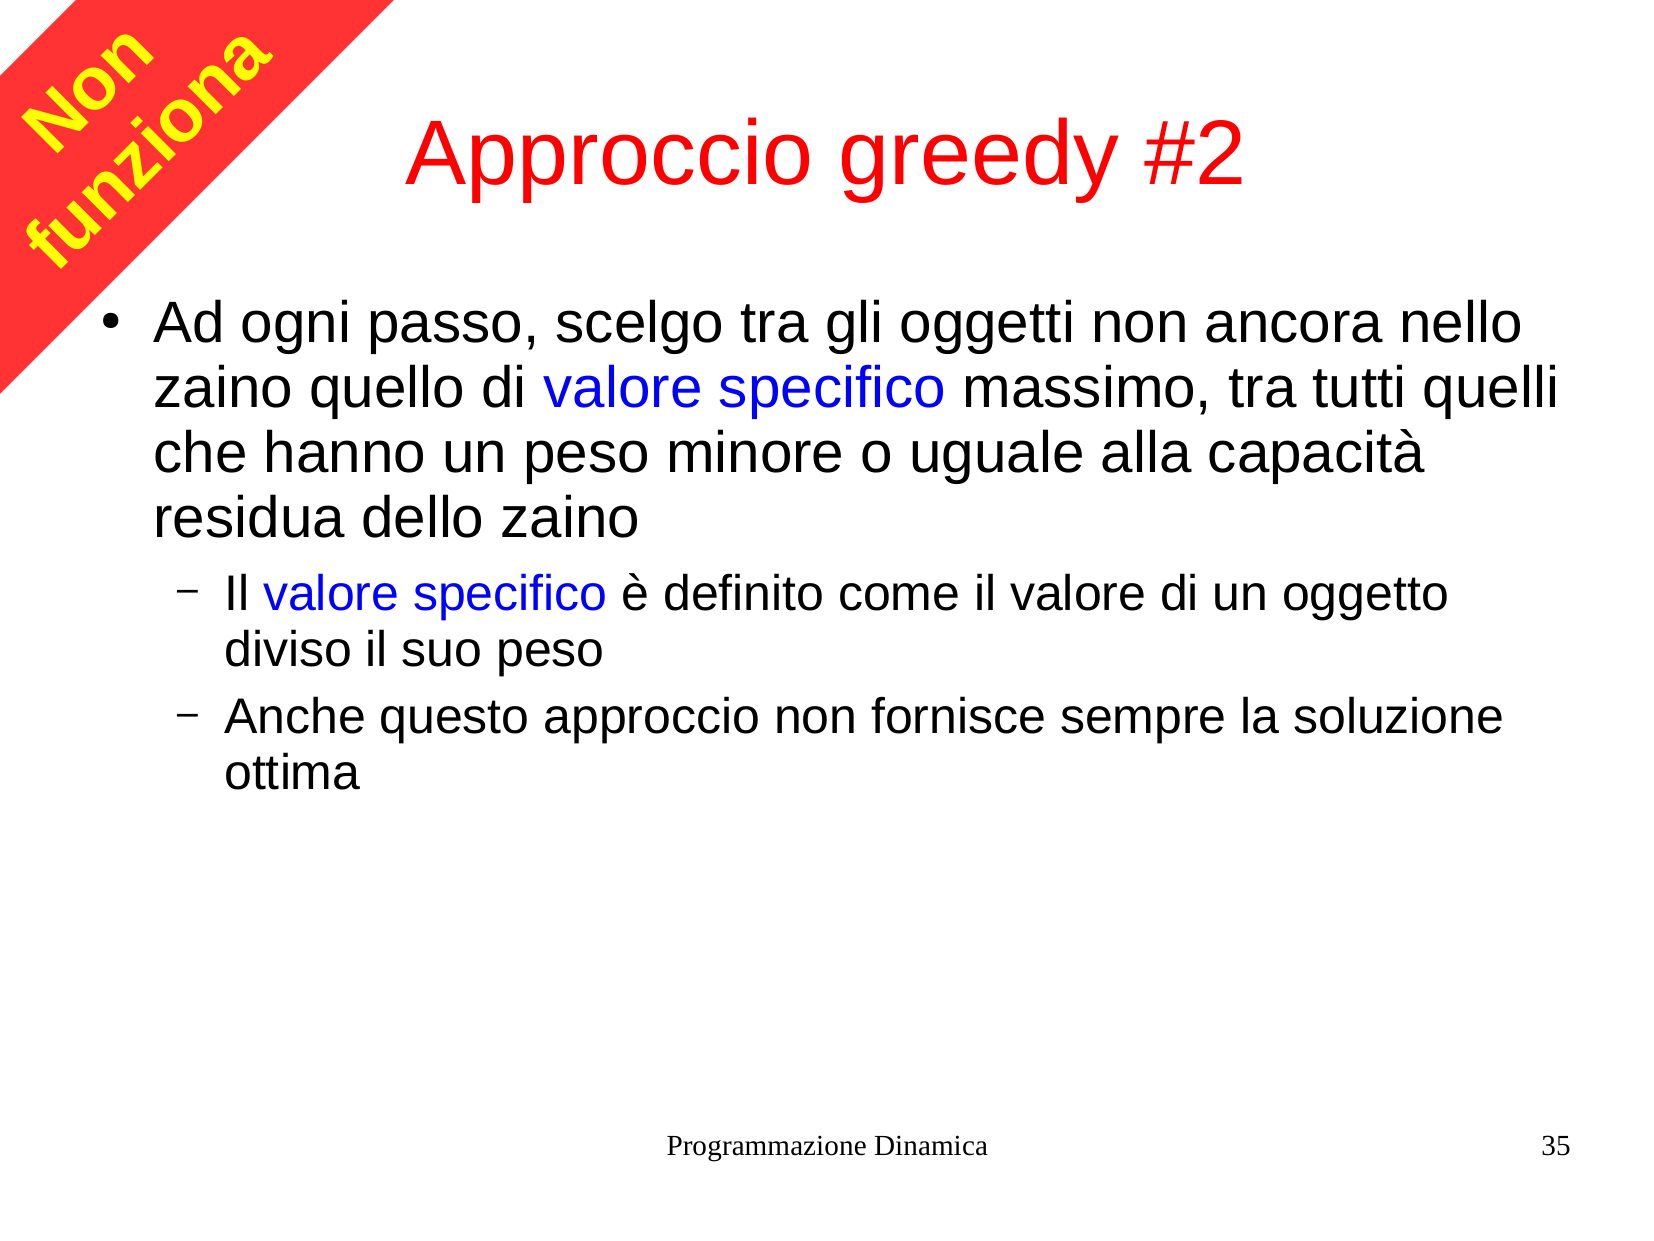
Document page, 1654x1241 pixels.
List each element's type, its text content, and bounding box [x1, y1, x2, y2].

text_box Non funziona [0, 0, 394, 394]
title Approccio greedy #2 [138, 49, 1571, 257]
list Ad ogni passo, scelgo tra gli oggetti non ancora nello zaino quello di valore specifico massimo, tra tutti quelli che hanno un peso minore o uguale alla capacità residua dello zaino Il valore specifico è definito come il valore di un oggetto diviso il suo peso Anche questo approccio non fornisce sempre la soluzione ottima [82, 290, 1571, 1109]
